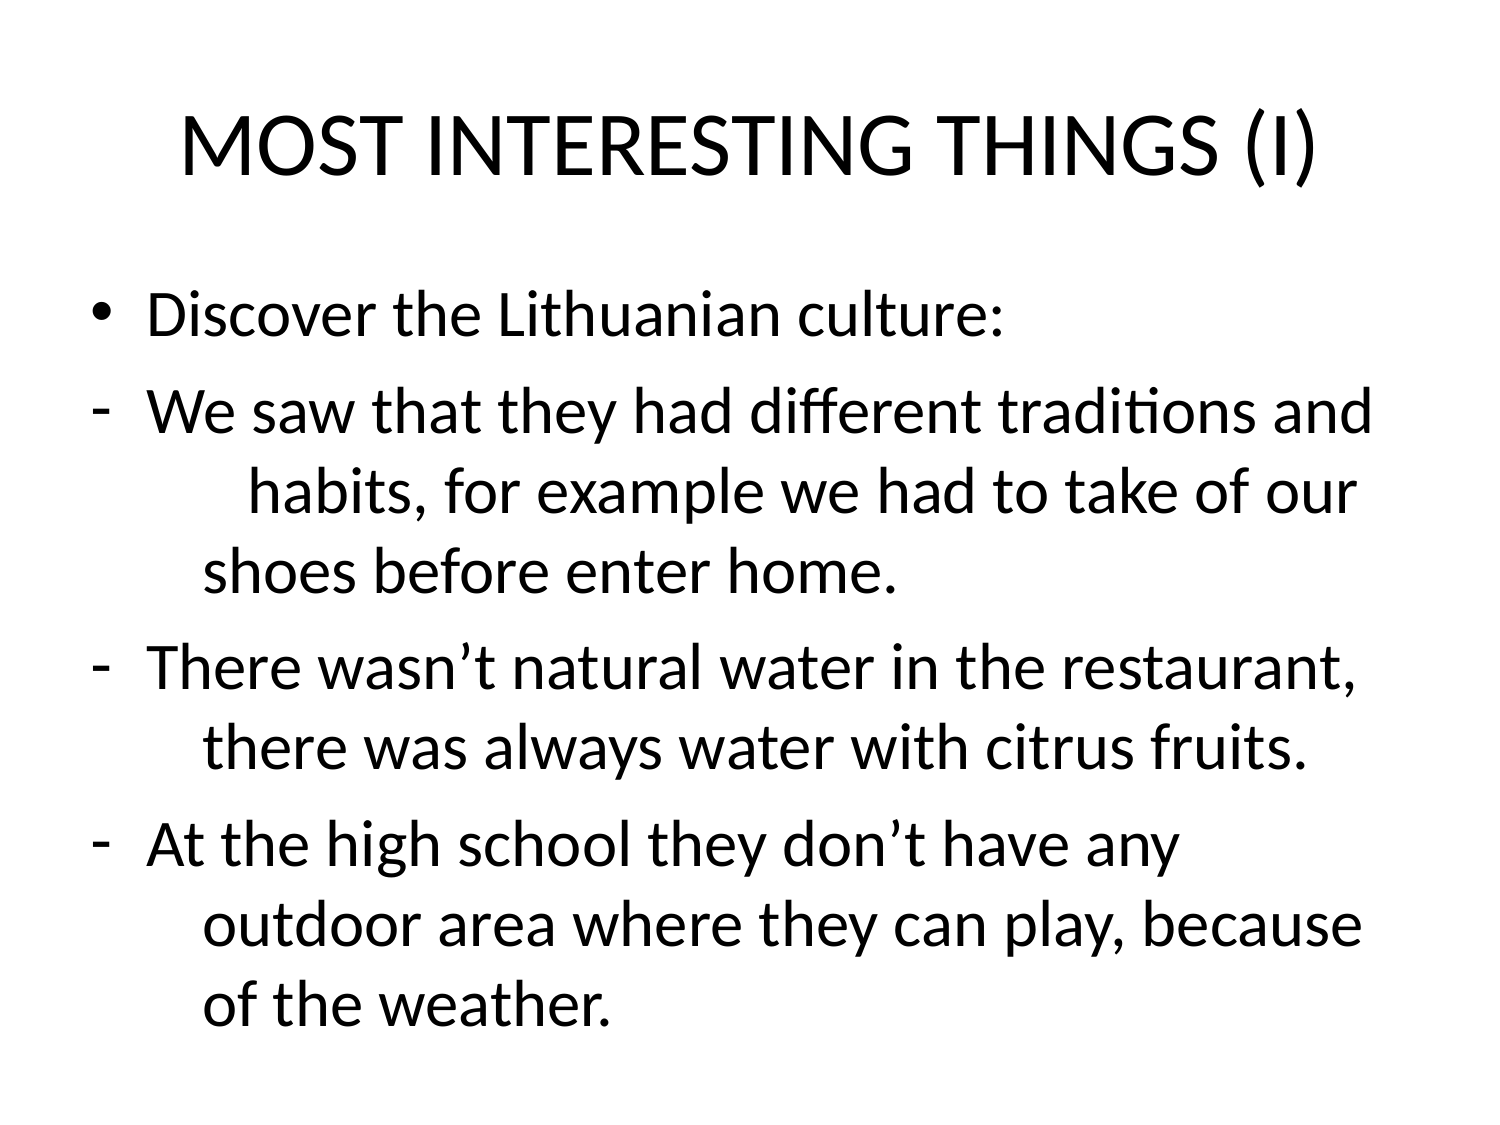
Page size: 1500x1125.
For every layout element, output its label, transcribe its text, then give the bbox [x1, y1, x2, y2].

list Discover the Lithuanian culture: We saw that they had different traditions and habits, for example we had to take of our shoes before enter home. There wasn’t natural water in the restaurant, there was always water with citrus fruits. At the high school they don’t have any outdoor area where they can play, because of the weather. [75, 262, 1426, 1005]
title MOST INTERESTING THINGS (I) [75, 45, 1426, 233]
